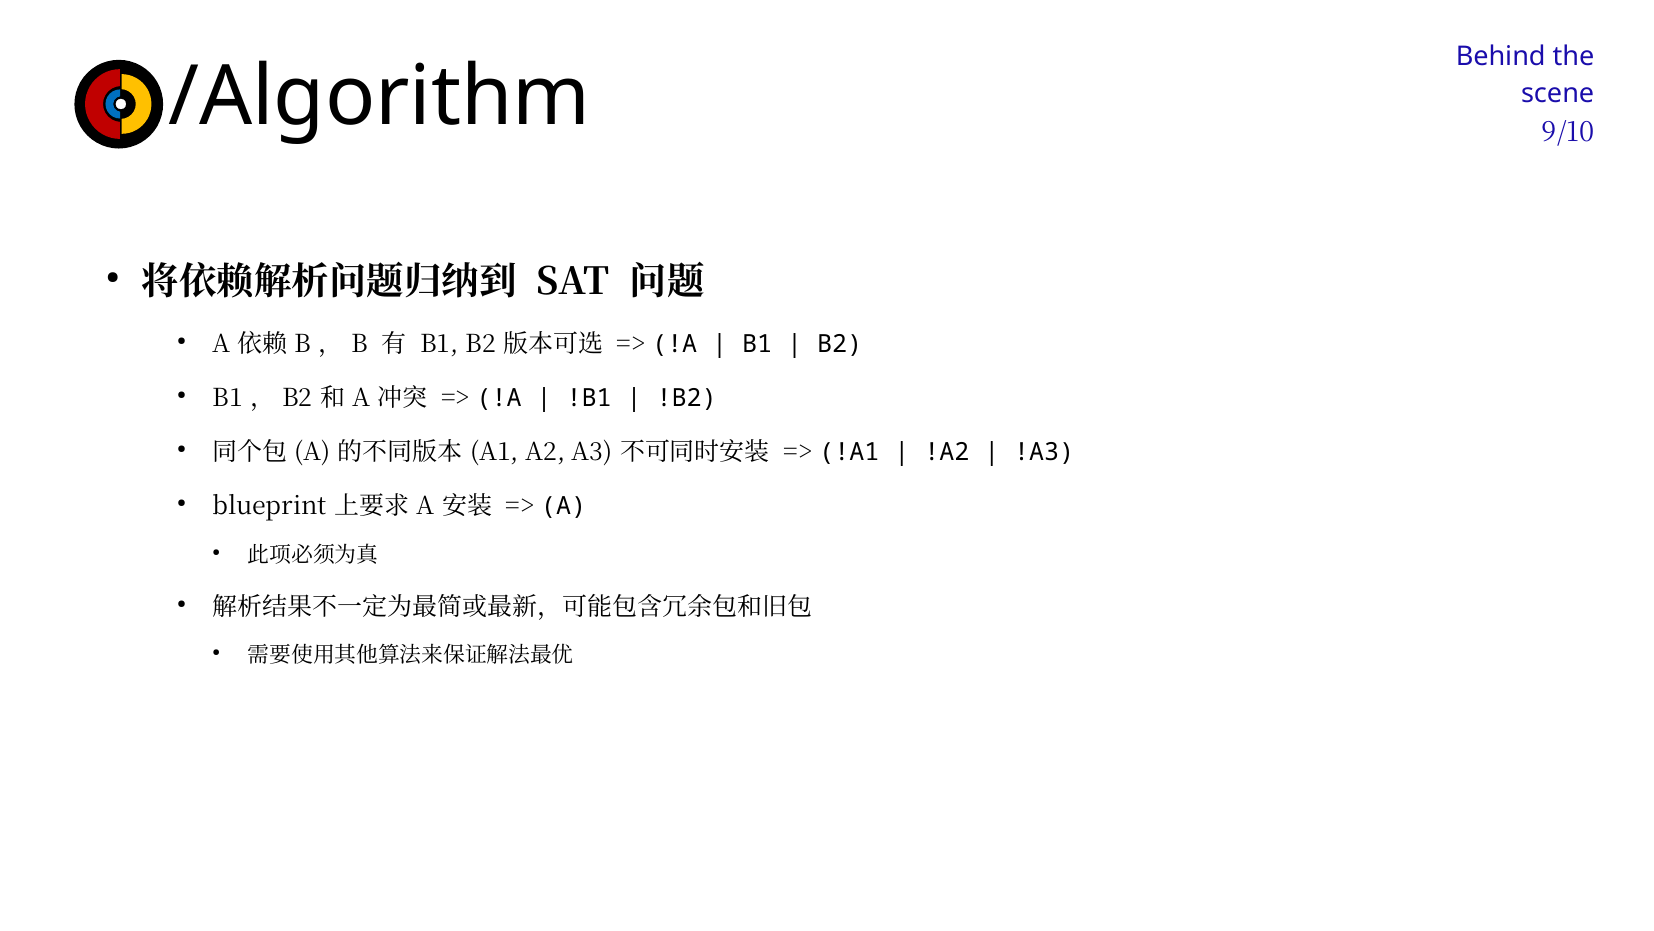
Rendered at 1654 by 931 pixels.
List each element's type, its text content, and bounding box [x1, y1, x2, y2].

text_box 将依赖解析问题归纳到 SAT 问题 A依赖B，B 有 B1, B2版本可选 => (!A | B1 | B2) B1，B2和A冲突 => (!A | !B1 | !B2) 同个包(A)的不同版本(A1, A2, A3)不可同时安装 => (!A1 | !A2 | !A3) blueprint上要求A安装 => (A) 此项必须为真 解析结果不一定为最简或最新，可能包含冗余包和旧包 需要使用其他算法来保证解法最优 [106, 224, 1329, 684]
text_box /Algorithm [153, 28, 739, 224]
picture [71, 57, 153, 151]
text_box Behind the scene <number>/10 [1440, 29, 1619, 200]
